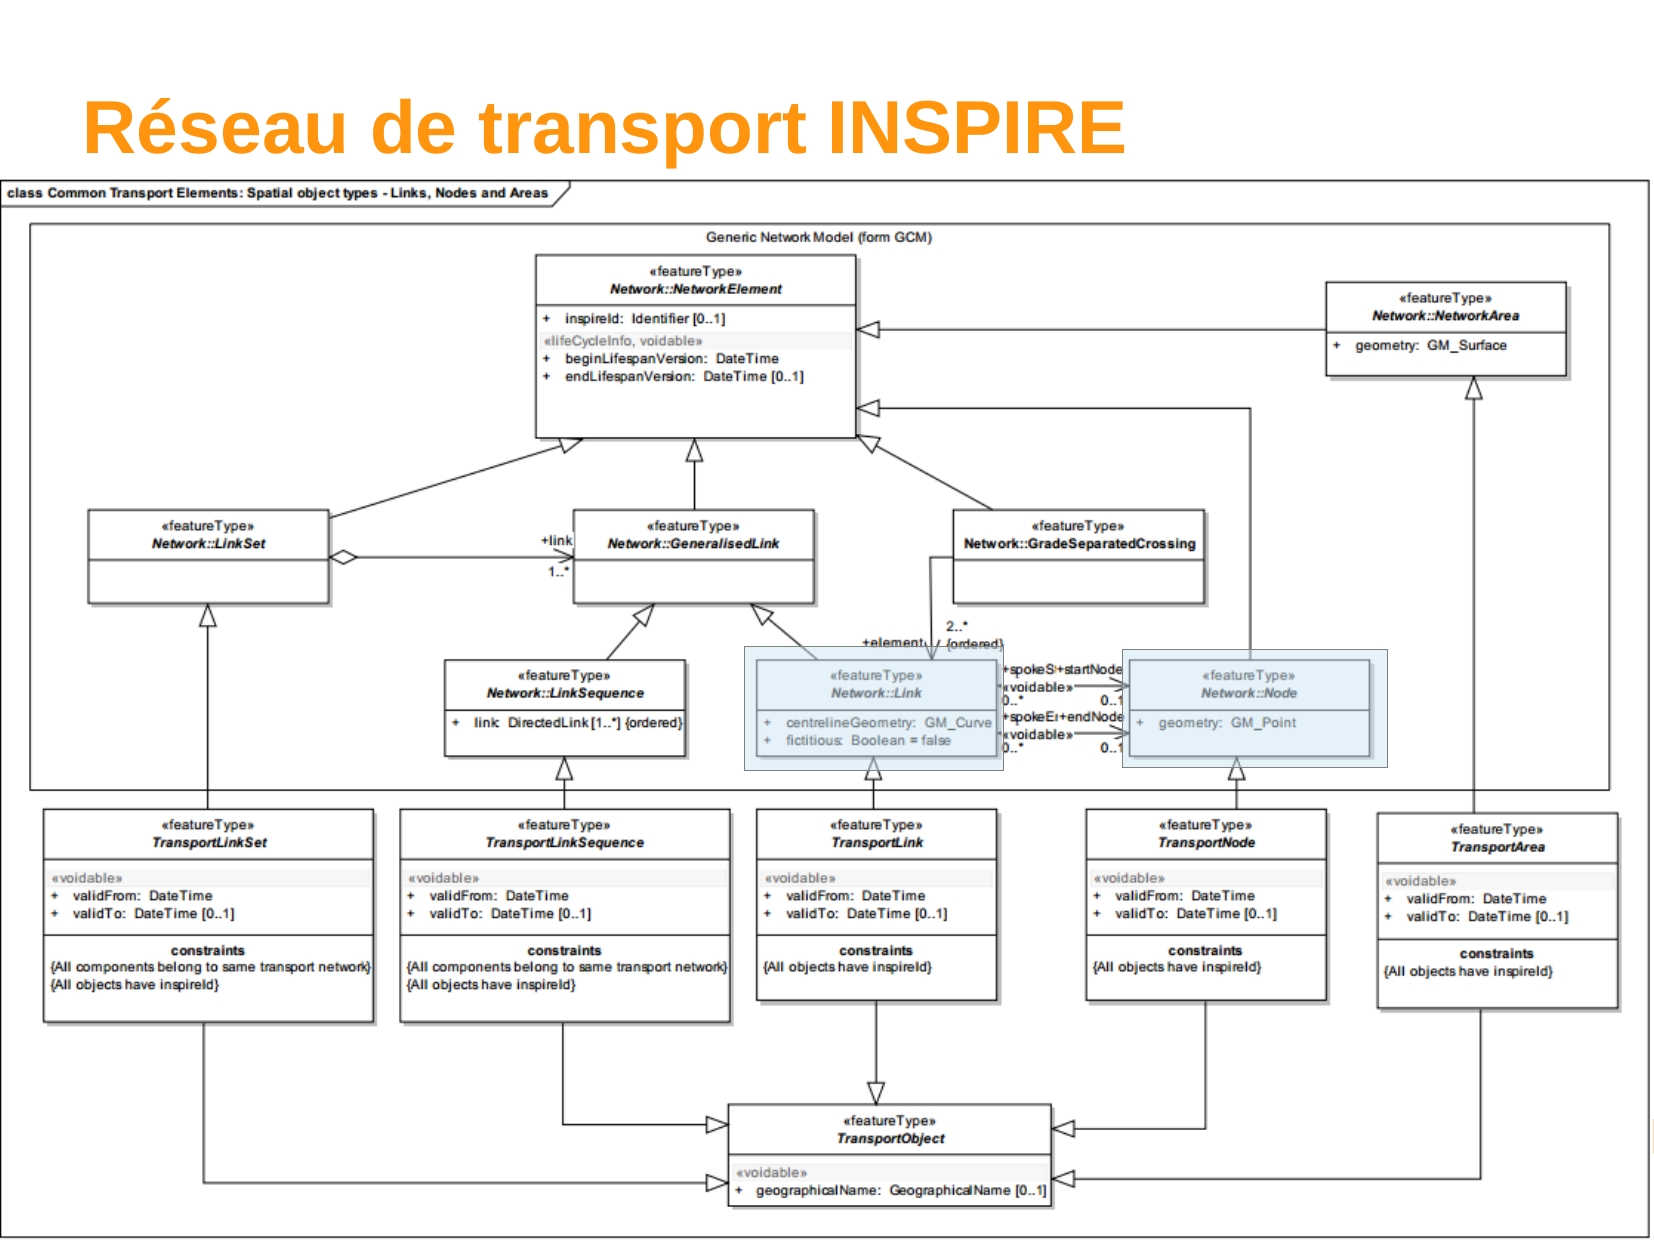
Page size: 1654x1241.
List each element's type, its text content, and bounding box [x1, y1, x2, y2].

title Réseau de transport INSPIRE [82, 19, 1571, 227]
text_box [1122, 649, 1388, 768]
text_box [744, 646, 1004, 771]
picture [0, 177, 1654, 1241]
